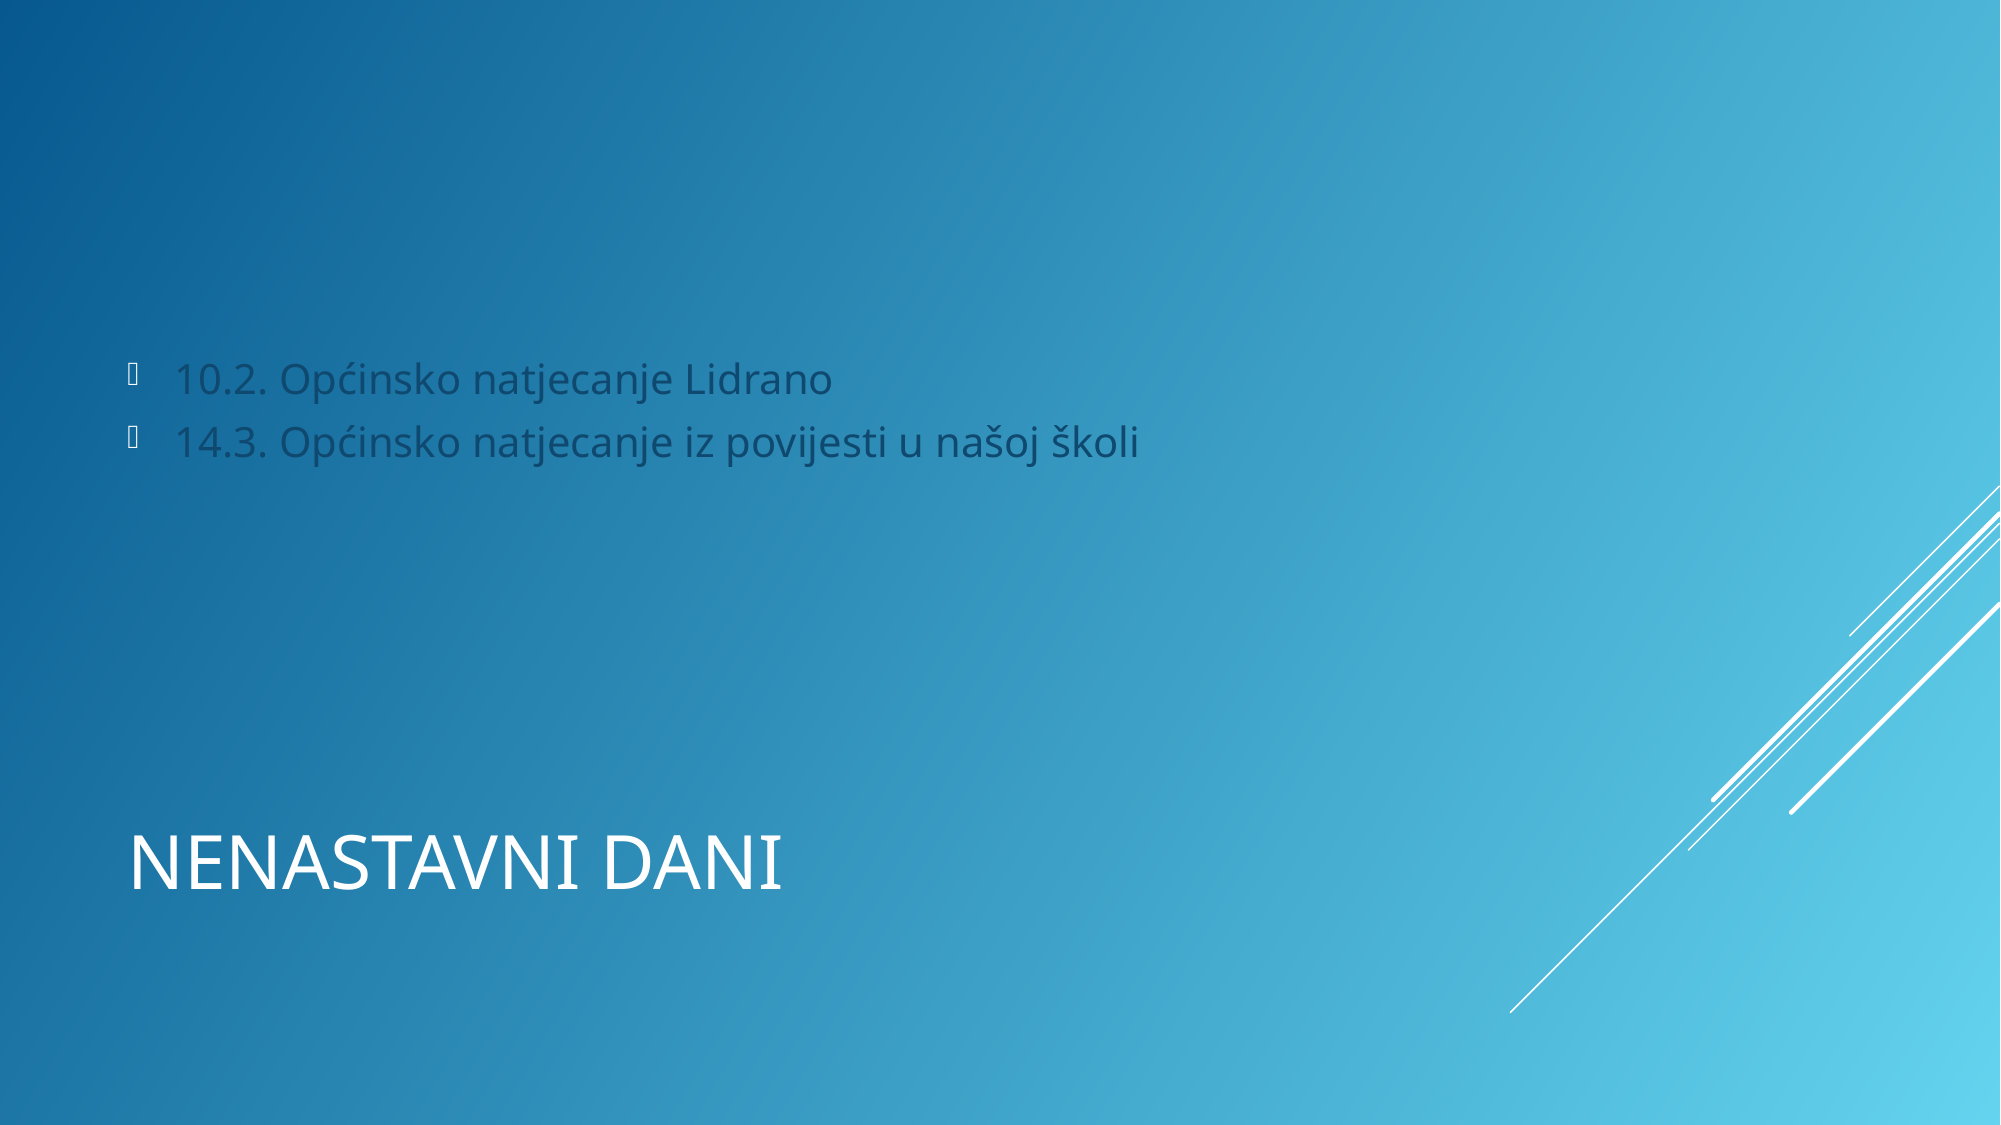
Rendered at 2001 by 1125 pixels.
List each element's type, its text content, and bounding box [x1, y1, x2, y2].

list 10.2. Općinsko natjecanje Lidrano 14.3. Općinsko natjecanje iz povijesti u našoj školi [112, 112, 1513, 706]
title Nenastavni dani [112, 736, 1513, 984]
